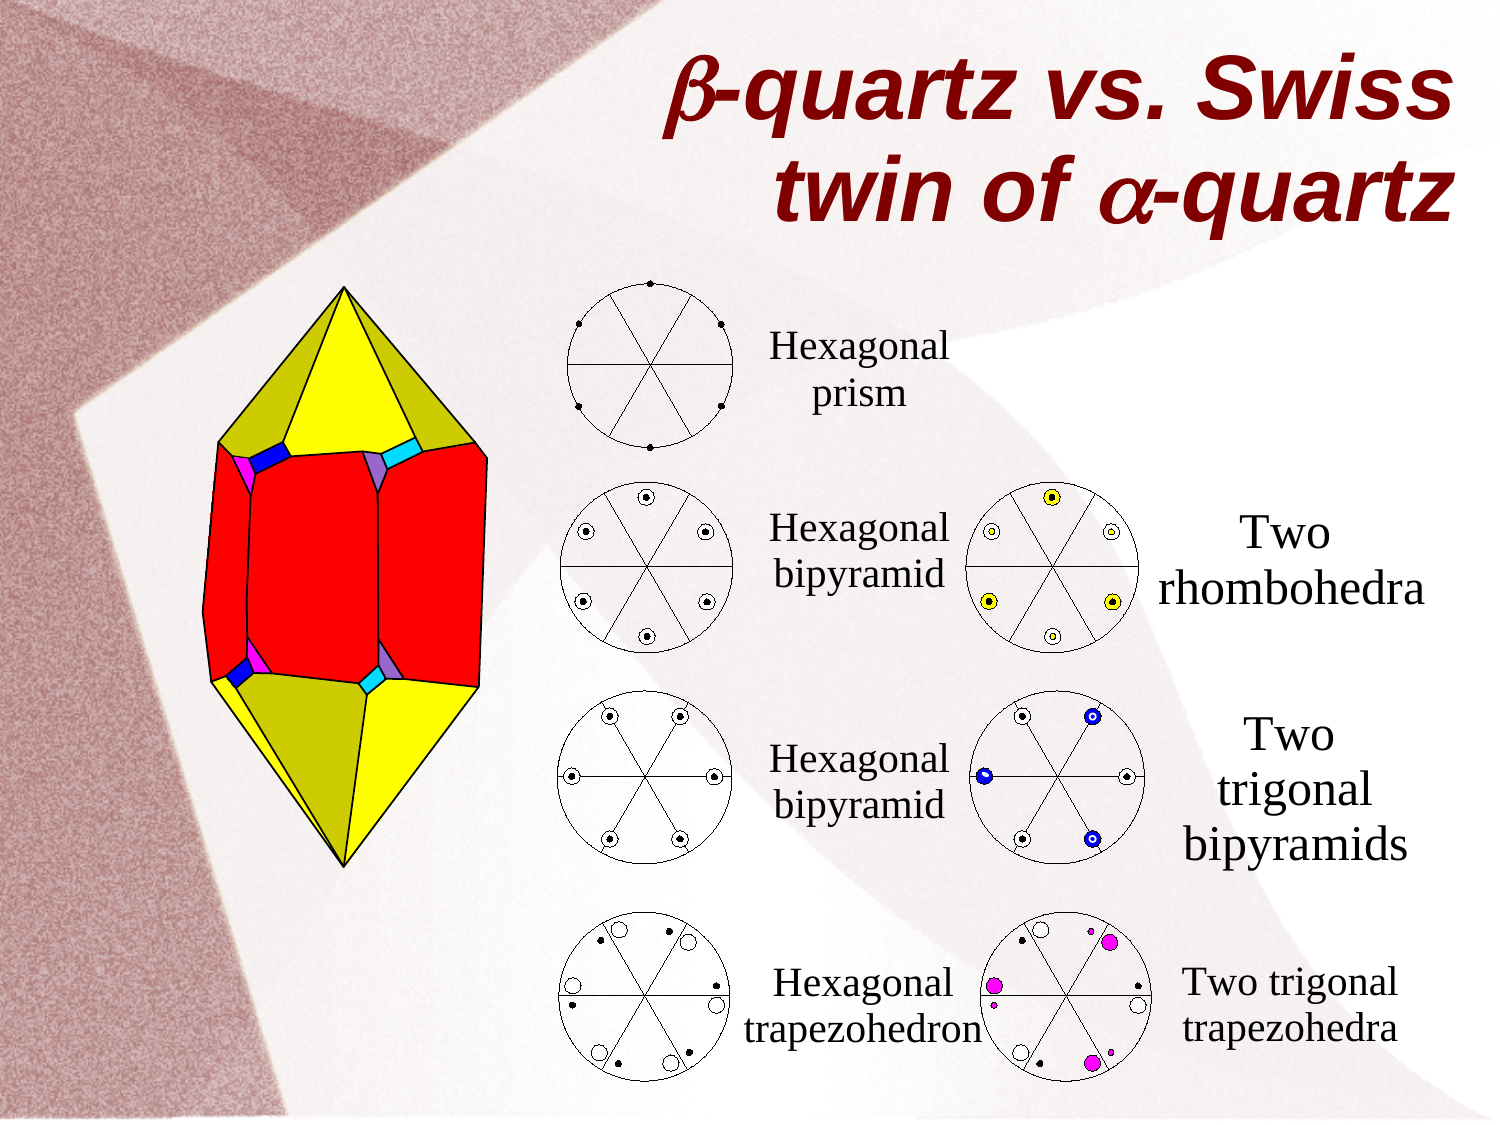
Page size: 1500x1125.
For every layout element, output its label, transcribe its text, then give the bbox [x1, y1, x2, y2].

text_box [718, 403, 725, 409]
text_box [575, 403, 582, 410]
text_box [1013, 830, 1031, 848]
text_box [1135, 982, 1142, 989]
text_box [1101, 934, 1118, 951]
text_box [1019, 937, 1026, 944]
text_box [680, 934, 697, 951]
text_box [577, 523, 595, 540]
text_box [564, 977, 582, 994]
text_box [346, 680, 476, 860]
text_box [234, 457, 254, 491]
text_box Hexagonal bipyramid [754, 496, 966, 606]
text_box [563, 767, 581, 785]
text_box [983, 523, 1000, 540]
text_box Two trigonal trapezohedra [1166, 951, 1414, 1060]
text_box [662, 1054, 680, 1072]
text_box [990, 1002, 998, 1009]
text_box [706, 768, 723, 785]
text_box [1036, 1060, 1043, 1067]
text_box Hexagonal prism [754, 315, 966, 424]
text_box [1118, 768, 1136, 785]
text_box [597, 937, 604, 944]
text_box [647, 444, 654, 451]
text_box [248, 641, 269, 672]
text_box [611, 921, 628, 938]
text_box [708, 997, 725, 1014]
text_box [615, 1060, 622, 1067]
text_box [285, 291, 413, 455]
text_box [1012, 1044, 1030, 1061]
text_box [986, 977, 1003, 994]
text_box [713, 982, 720, 989]
text_box [591, 1044, 608, 1061]
text_box [379, 444, 486, 685]
text_box [574, 593, 592, 610]
text_box [251, 444, 289, 472]
text_box [361, 668, 384, 692]
text_box [601, 830, 619, 848]
text_box [576, 320, 582, 327]
text_box [1084, 708, 1102, 725]
text_box [647, 280, 654, 287]
text_box Hexagonal bipyramid [754, 727, 966, 837]
text_box [1103, 523, 1120, 540]
text_box [238, 674, 365, 862]
text_box [352, 300, 472, 450]
text_box [1044, 628, 1061, 645]
text_box [1084, 1055, 1101, 1072]
text_box [666, 928, 673, 935]
text_box [686, 1049, 693, 1056]
text_box [204, 445, 249, 680]
text_box [638, 628, 656, 645]
text_box [601, 707, 619, 725]
text_box [980, 593, 998, 610]
text_box [1108, 1049, 1114, 1056]
text_box [698, 593, 716, 610]
text_box [214, 678, 319, 829]
text_box [569, 1002, 576, 1009]
text_box [671, 830, 689, 848]
text_box [1087, 928, 1094, 935]
text_box [1014, 707, 1031, 725]
text_box [697, 523, 714, 540]
text_box [1084, 830, 1102, 848]
text_box Hexagonal trapezohedron [728, 952, 998, 1061]
text_box [365, 453, 386, 488]
text_box [221, 296, 339, 457]
text_box [248, 453, 377, 682]
text_box [1032, 921, 1049, 938]
text_box Two trigonal bipyramids [1168, 698, 1440, 882]
text_box [1104, 593, 1122, 610]
text_box [383, 440, 420, 467]
text_box [975, 767, 993, 785]
title b-quartz vs. Swiss twin of a-quartz [541, 26, 1458, 252]
picture [0, 0, 1500, 1125]
text_box [228, 660, 252, 685]
text_box [1129, 997, 1147, 1014]
text_box Two rhombohedra [1143, 496, 1441, 625]
text_box [671, 708, 689, 725]
text_box [380, 645, 401, 678]
text_box [718, 321, 725, 328]
text_box [1043, 489, 1061, 506]
text_box [637, 489, 655, 506]
